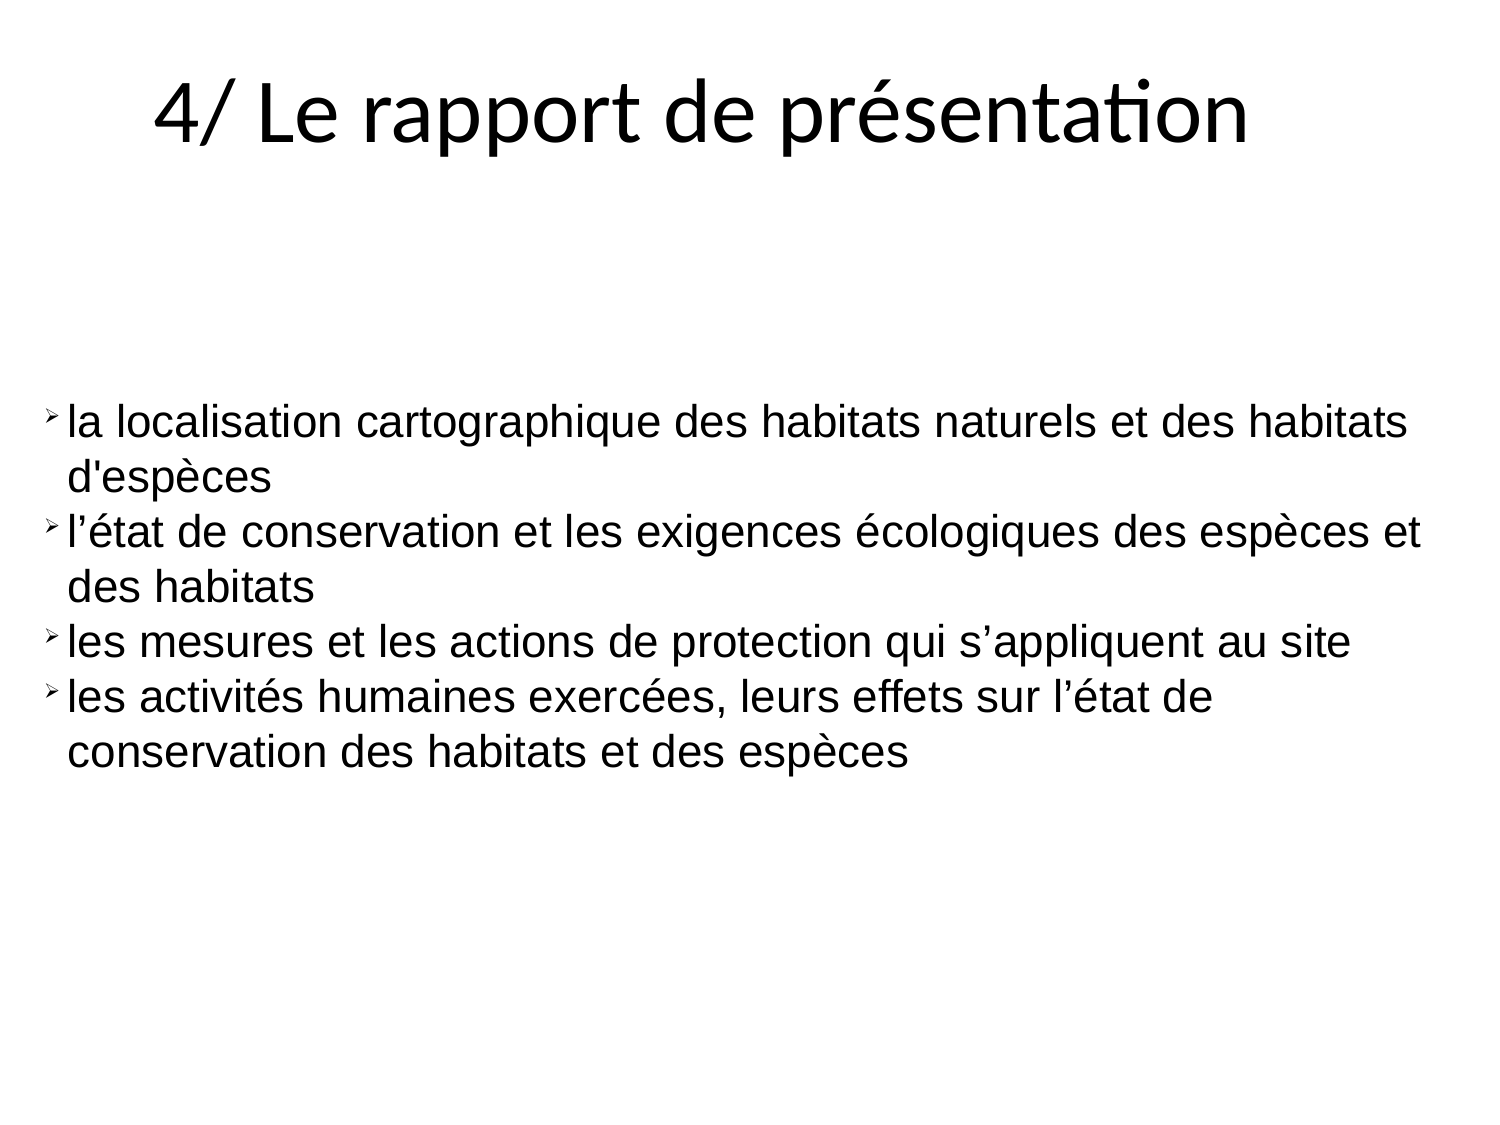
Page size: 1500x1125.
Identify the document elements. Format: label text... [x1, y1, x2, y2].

text_box la localisation cartographique des habitats naturels et des habitats d'espèces l’état de conservation et les exigences écologiques des espèces et des habitats les mesures et les actions de protection qui s’appliquent au site les activités humaines exercées, leurs effets sur l’état de conservation des habitats et des espèces [29, 383, 1447, 785]
title 4/ Le rapport de présentation [29, 42, 1378, 278]
